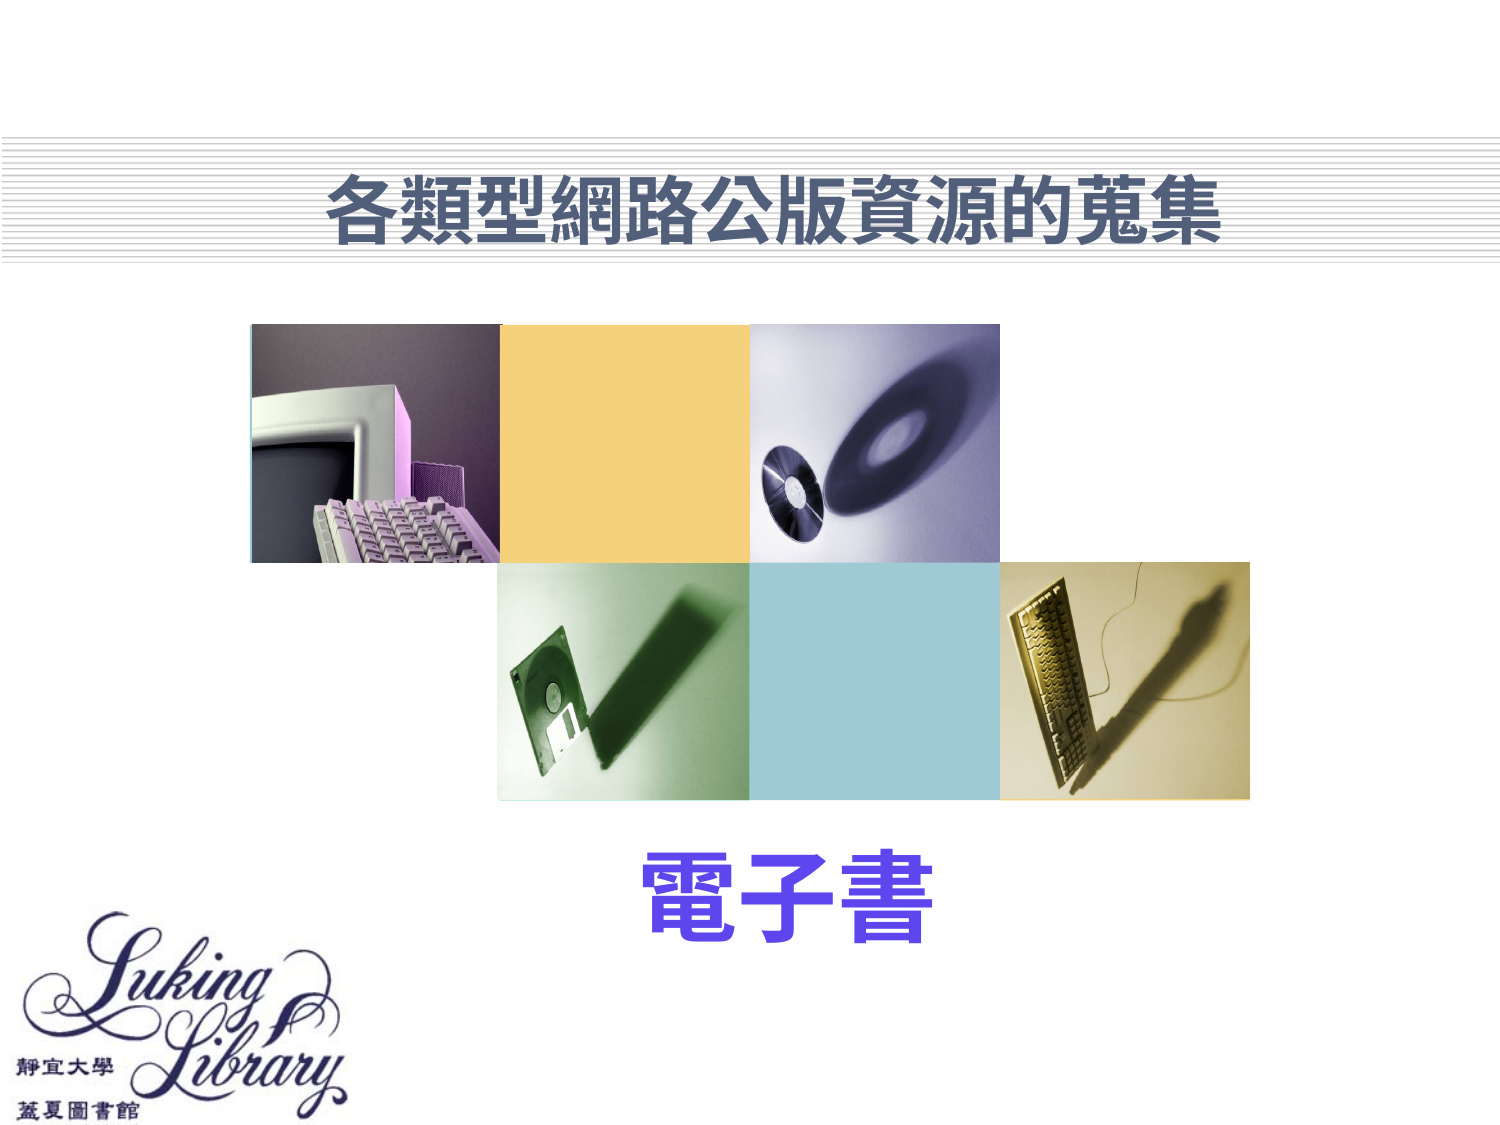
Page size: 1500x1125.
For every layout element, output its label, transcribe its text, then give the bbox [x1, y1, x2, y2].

picture [0, 910, 358, 1125]
subtitle 電子書 [218, 810, 1356, 997]
title 各類型網路公版資源的蒐集 [99, 149, 1450, 263]
picture [252, 324, 749, 800]
picture [750, 324, 1250, 799]
picture [1, 137, 1500, 263]
